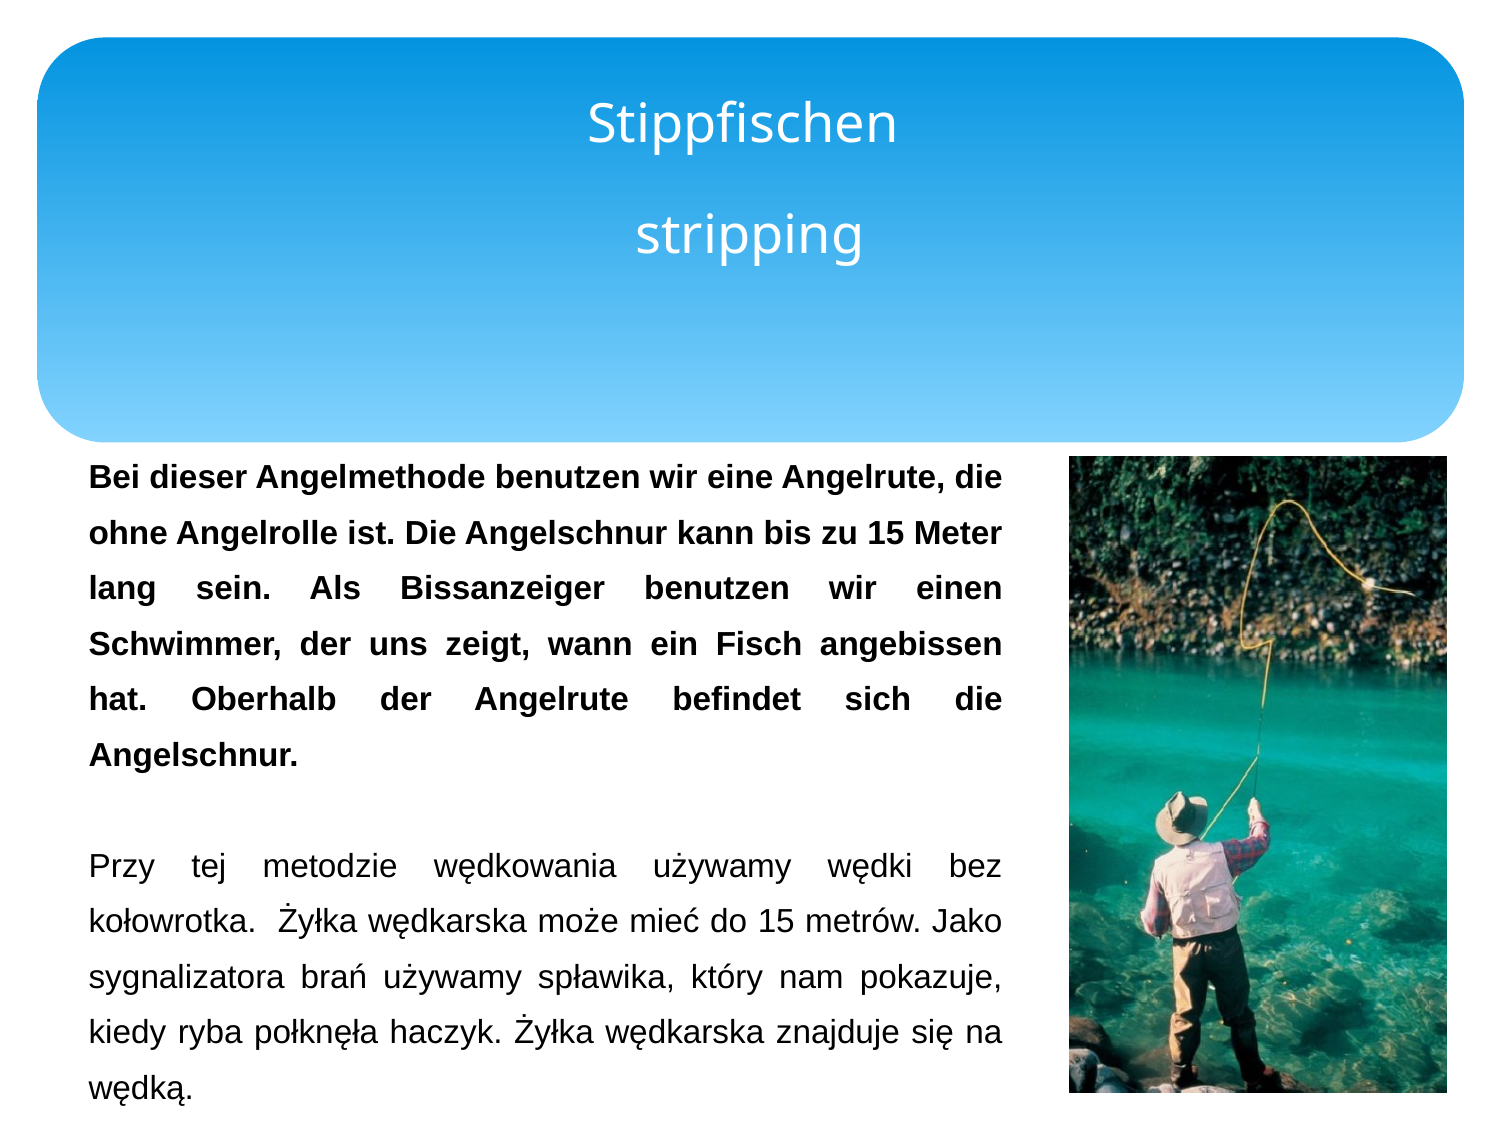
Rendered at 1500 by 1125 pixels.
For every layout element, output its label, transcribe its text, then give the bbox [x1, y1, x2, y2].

picture [1069, 456, 1447, 1093]
title Stippfischen stripping [75, 62, 1425, 254]
subtitle Bei dieser Angelmethode benutzen wir eine Angelrute, die ohne Angelrolle ist. Die Angelschnur kann bis zu 15 Meter lang sein. Als Bissanzeiger benutzen wir einen Schwimmer, der uns zeigt, wann ein Fisch angebissen hat. Oberhalb der Angelrute befindet sich die Angelschnur. Przy tej metodzie wędkowania używamy wędki bez kołowrotka. Żyłka wędkarska może mieć do 15 metrów. Jako sygnalizatora brań używamy spławika, który nam pokazuje, kiedy ryba połknęła haczyk. Żyłka wędkarska znajduje się na wędką. [88, 442, 1004, 1104]
